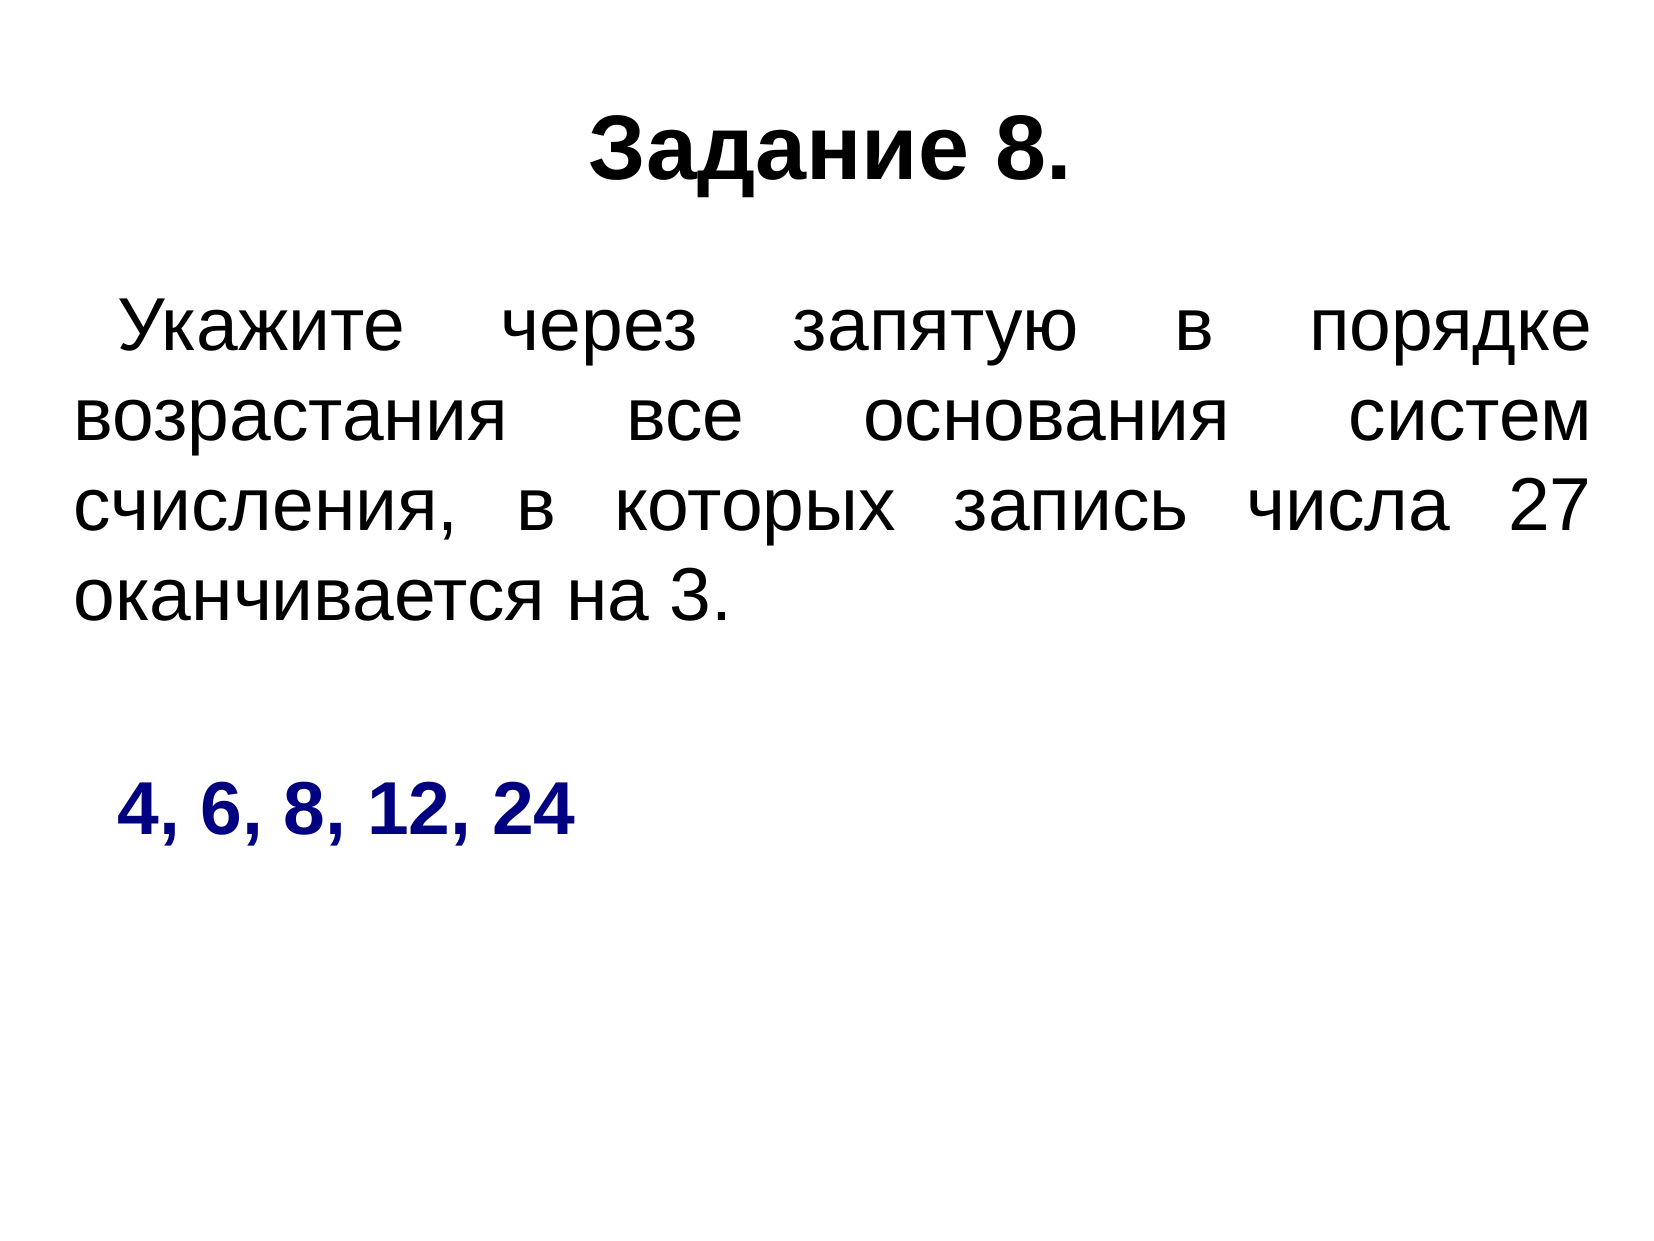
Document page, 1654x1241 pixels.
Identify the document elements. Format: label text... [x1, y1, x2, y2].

title Задание 8. [82, 68, 1571, 268]
text_box Укажите через запятую в порядке возрастания все основания систем счисления, в которых запись числа 27 оканчивается на 3. 4, 6, 8, 12, 24 [58, 268, 1609, 1194]
